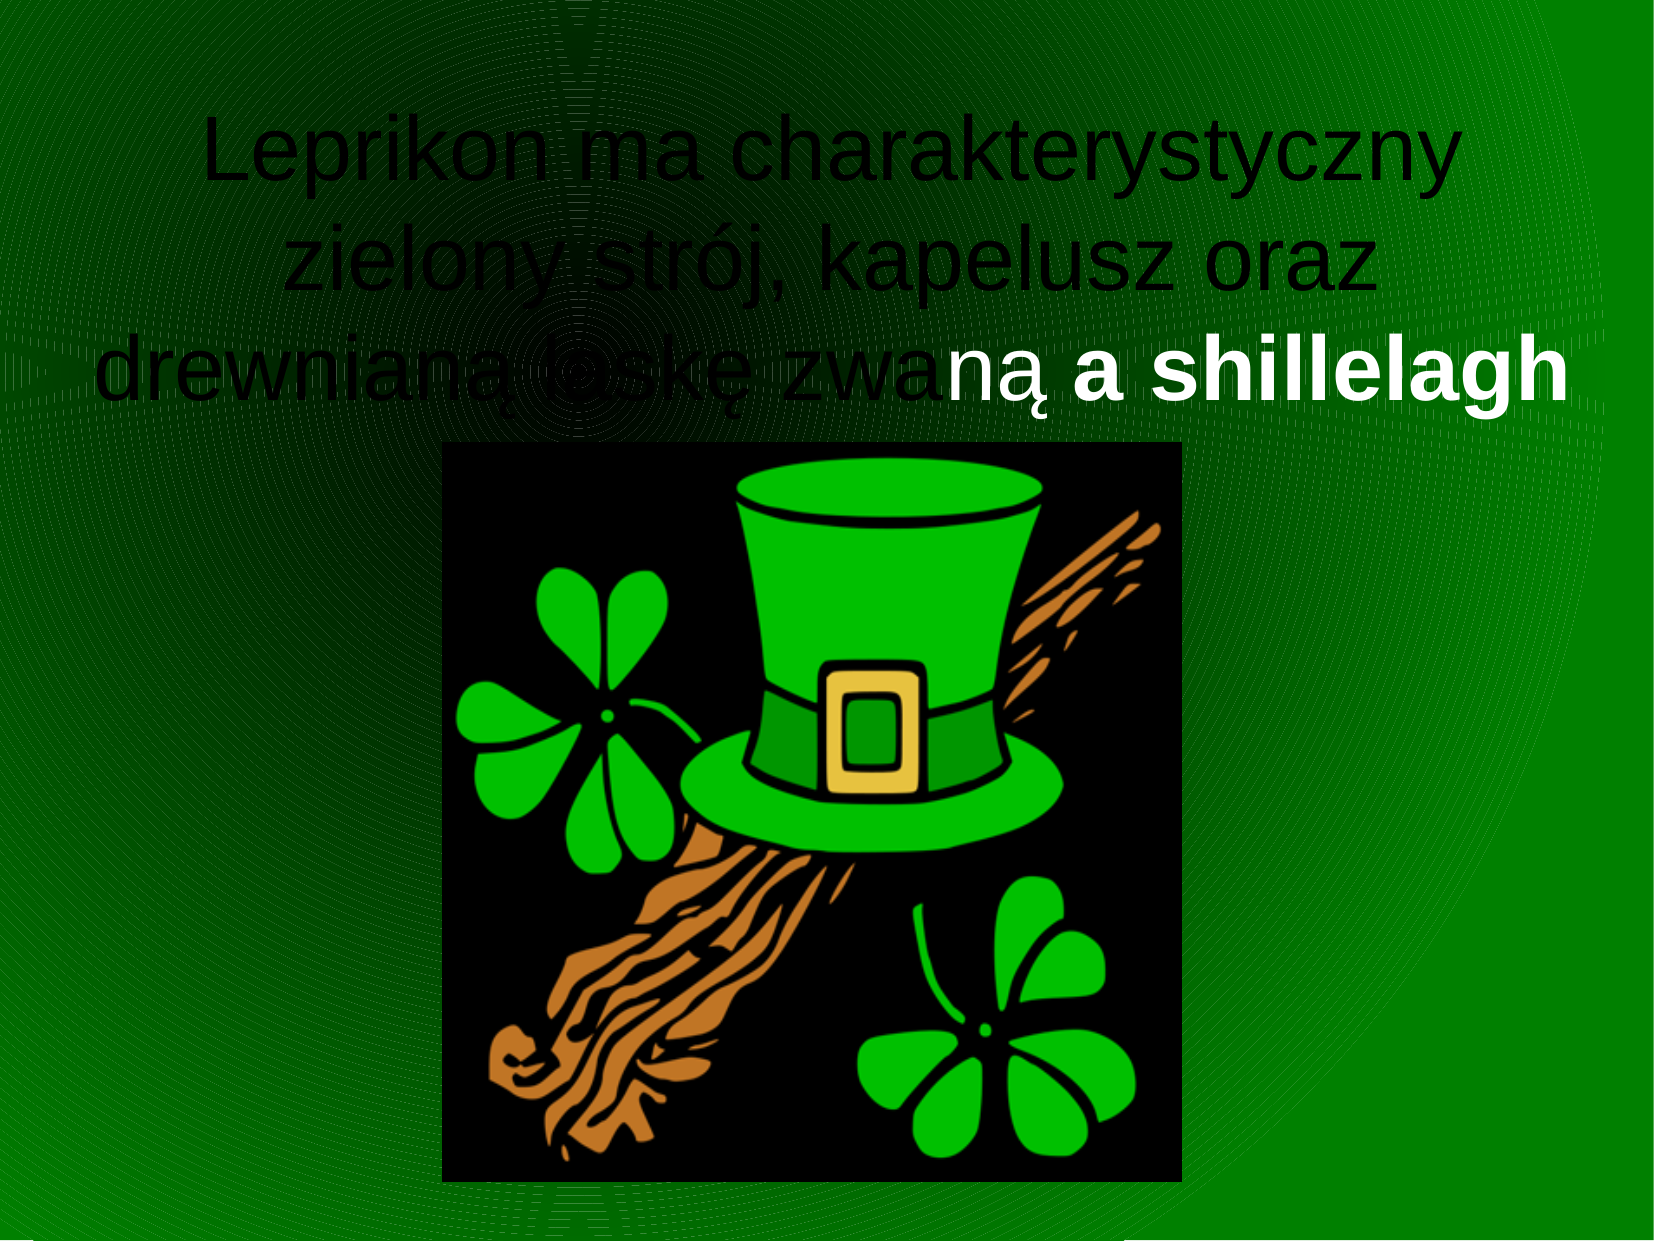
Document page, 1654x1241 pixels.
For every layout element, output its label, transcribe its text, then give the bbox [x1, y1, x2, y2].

title Leprikon ma charakterystyczny zielony strój, kapelusz oraz drewnianą laskę zwaną a shillelagh [88, 88, 1577, 397]
picture [442, 442, 1182, 1182]
